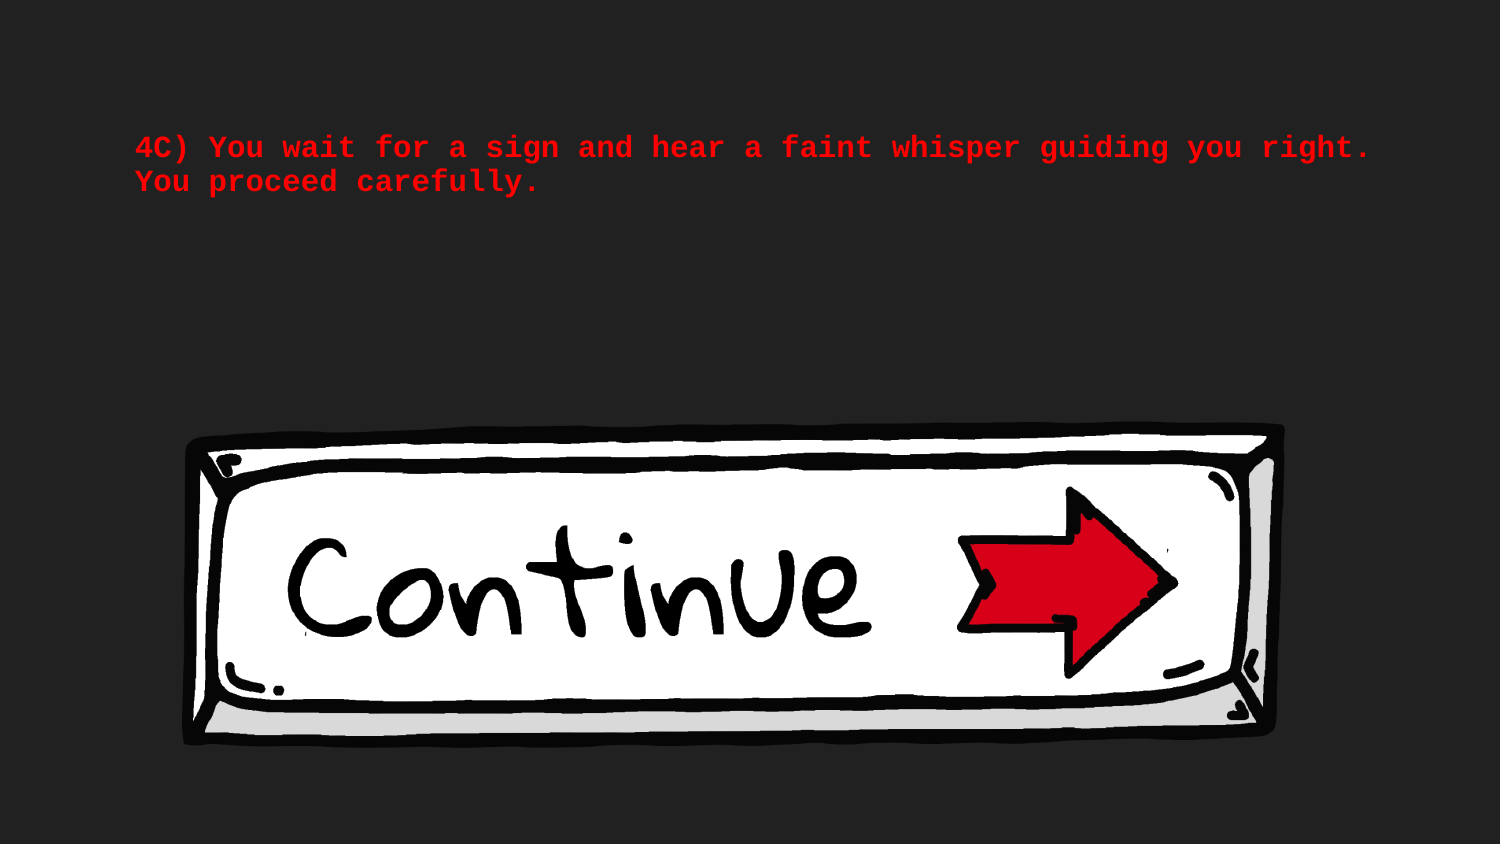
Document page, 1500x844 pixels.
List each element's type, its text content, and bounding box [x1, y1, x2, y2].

title 4C) You wait for a sign and hear a faint whisper guiding you right. You proceed carefully. [119, 116, 1401, 391]
picture [182, 421, 1285, 748]
